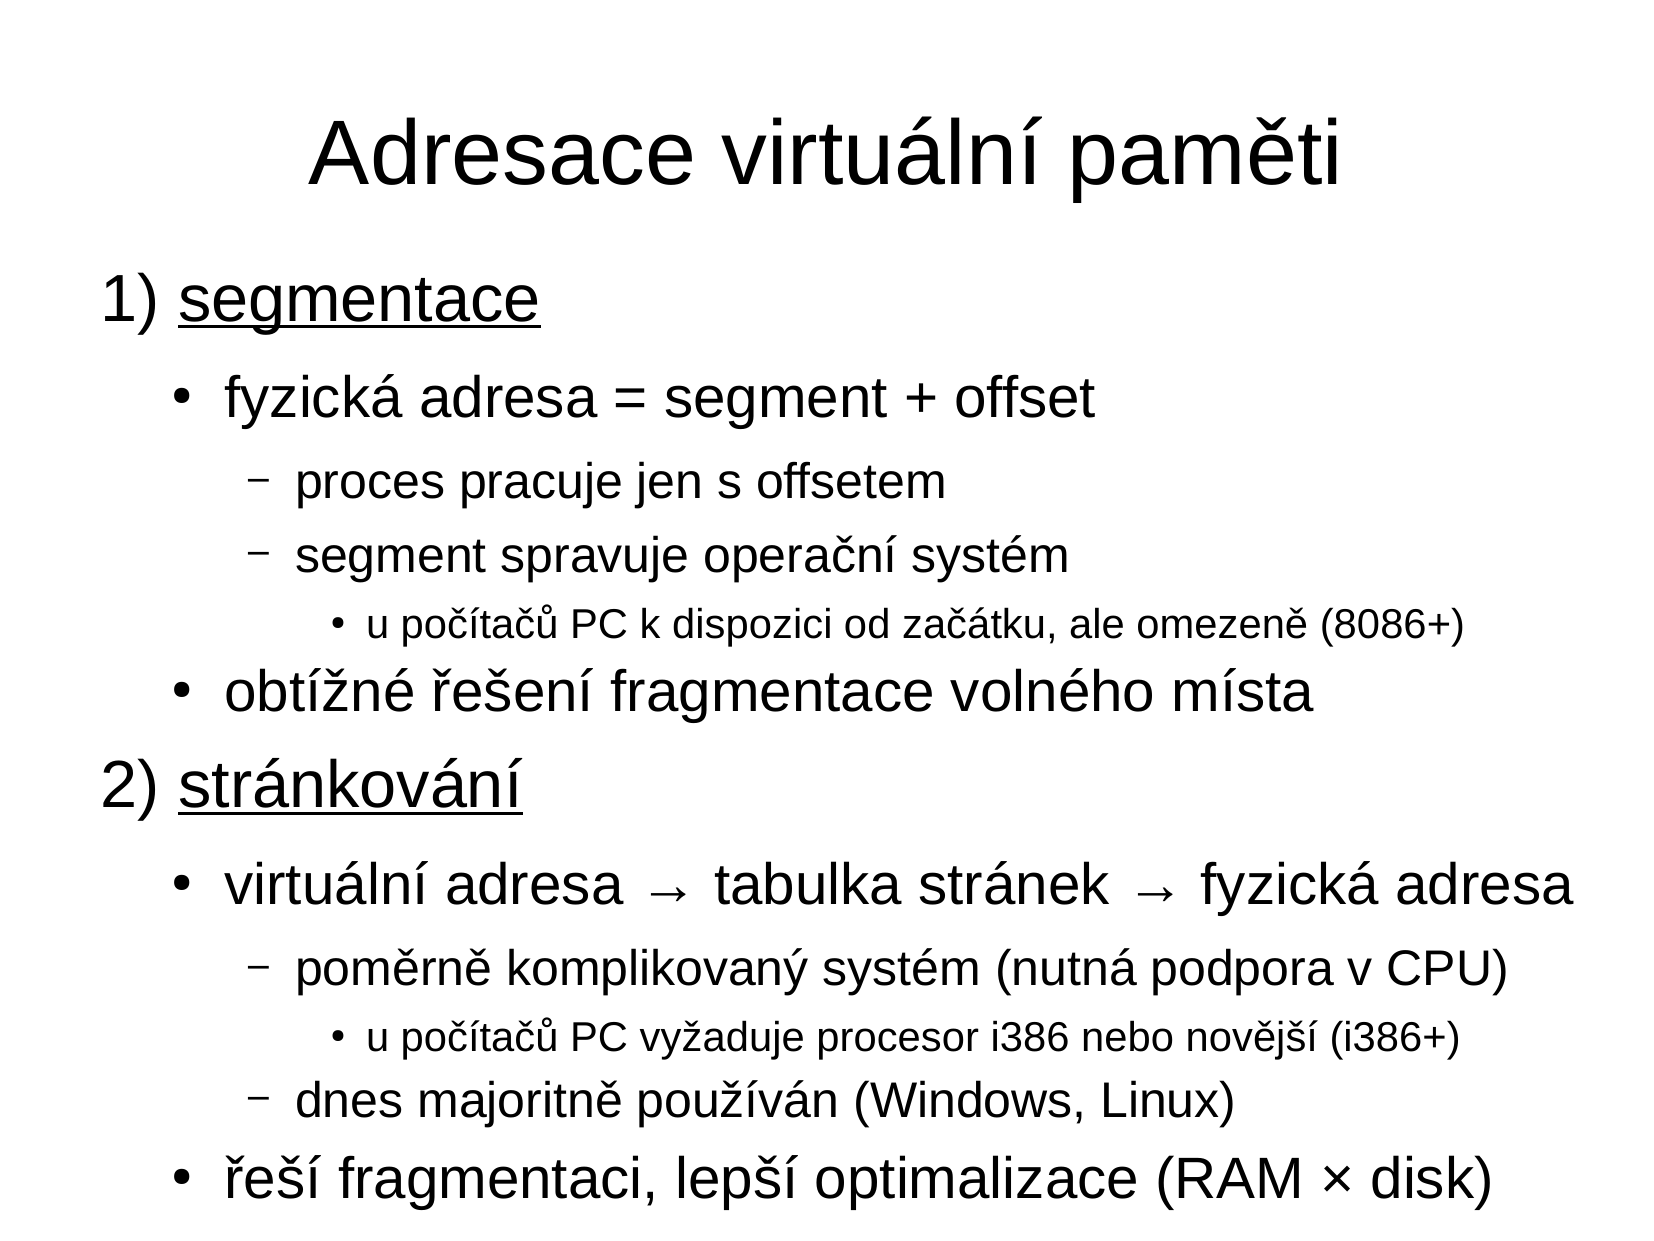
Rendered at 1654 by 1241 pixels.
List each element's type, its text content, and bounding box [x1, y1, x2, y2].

list segmentace fyzická adresa = segment + offset proces pracuje jen s offsetem segment spravuje operační systém u počítačů PC k dispozici od začátku, ale omezeně (8086+) obtížné řešení fragmentace volného místa stránkování virtuální adresa → tabulka stránek → fyzická adresa poměrně komplikovaný systém (nutná podpora v CPU) u počítačů PC vyžaduje procesor i386 nebo novější (i386+) dnes majoritně používán (Windows, Linux) řeší fragmentaci, lepší optimalizace (RAM × disk) [82, 260, 1602, 1211]
title Adresace virtuální paměti [82, 56, 1571, 250]
